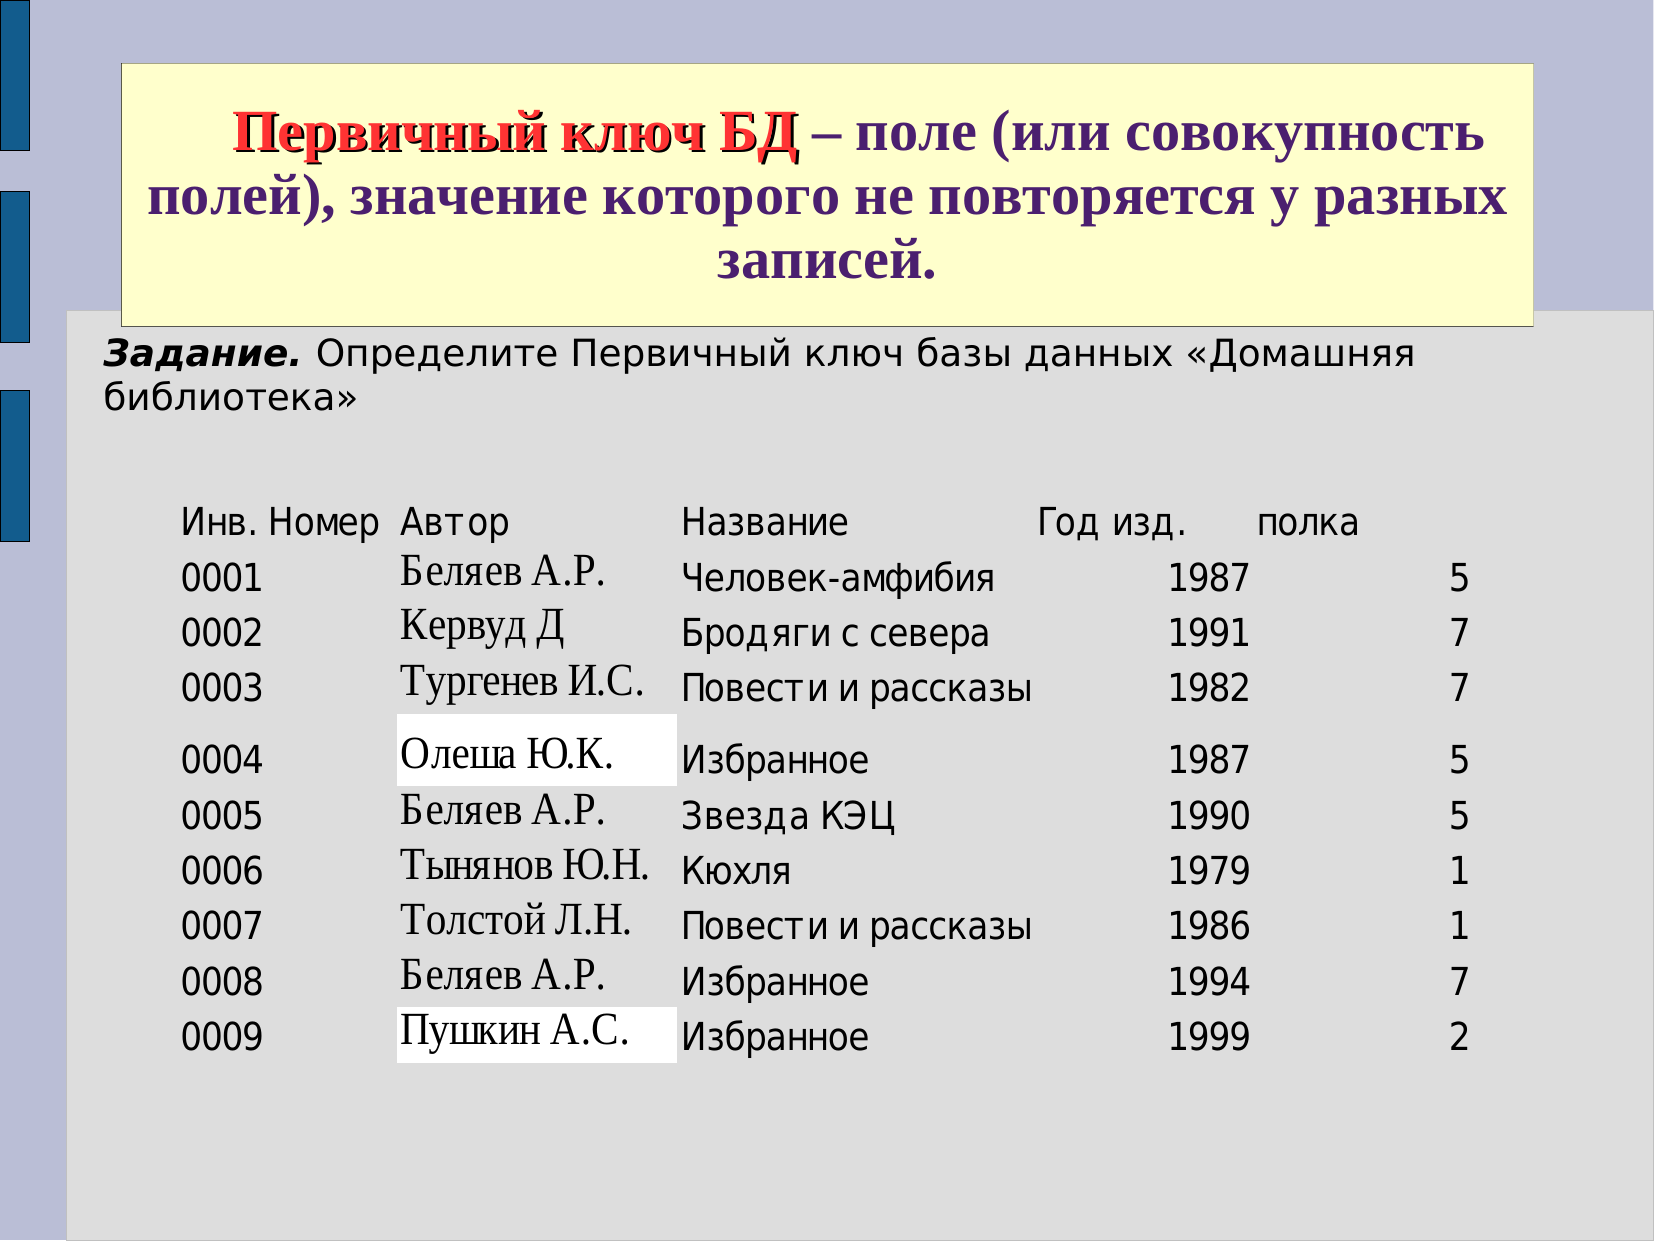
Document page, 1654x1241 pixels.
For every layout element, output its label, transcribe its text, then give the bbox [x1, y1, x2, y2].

text_box Задание. Определите Первичный ключ базы данных «Домашняя библиотека» [88, 324, 1625, 427]
title Первичный ключ БД – поле (или совокупность полей), значение которого не повторяется у разных записей. [121, 63, 1534, 324]
chart [176, 501, 1477, 1241]
